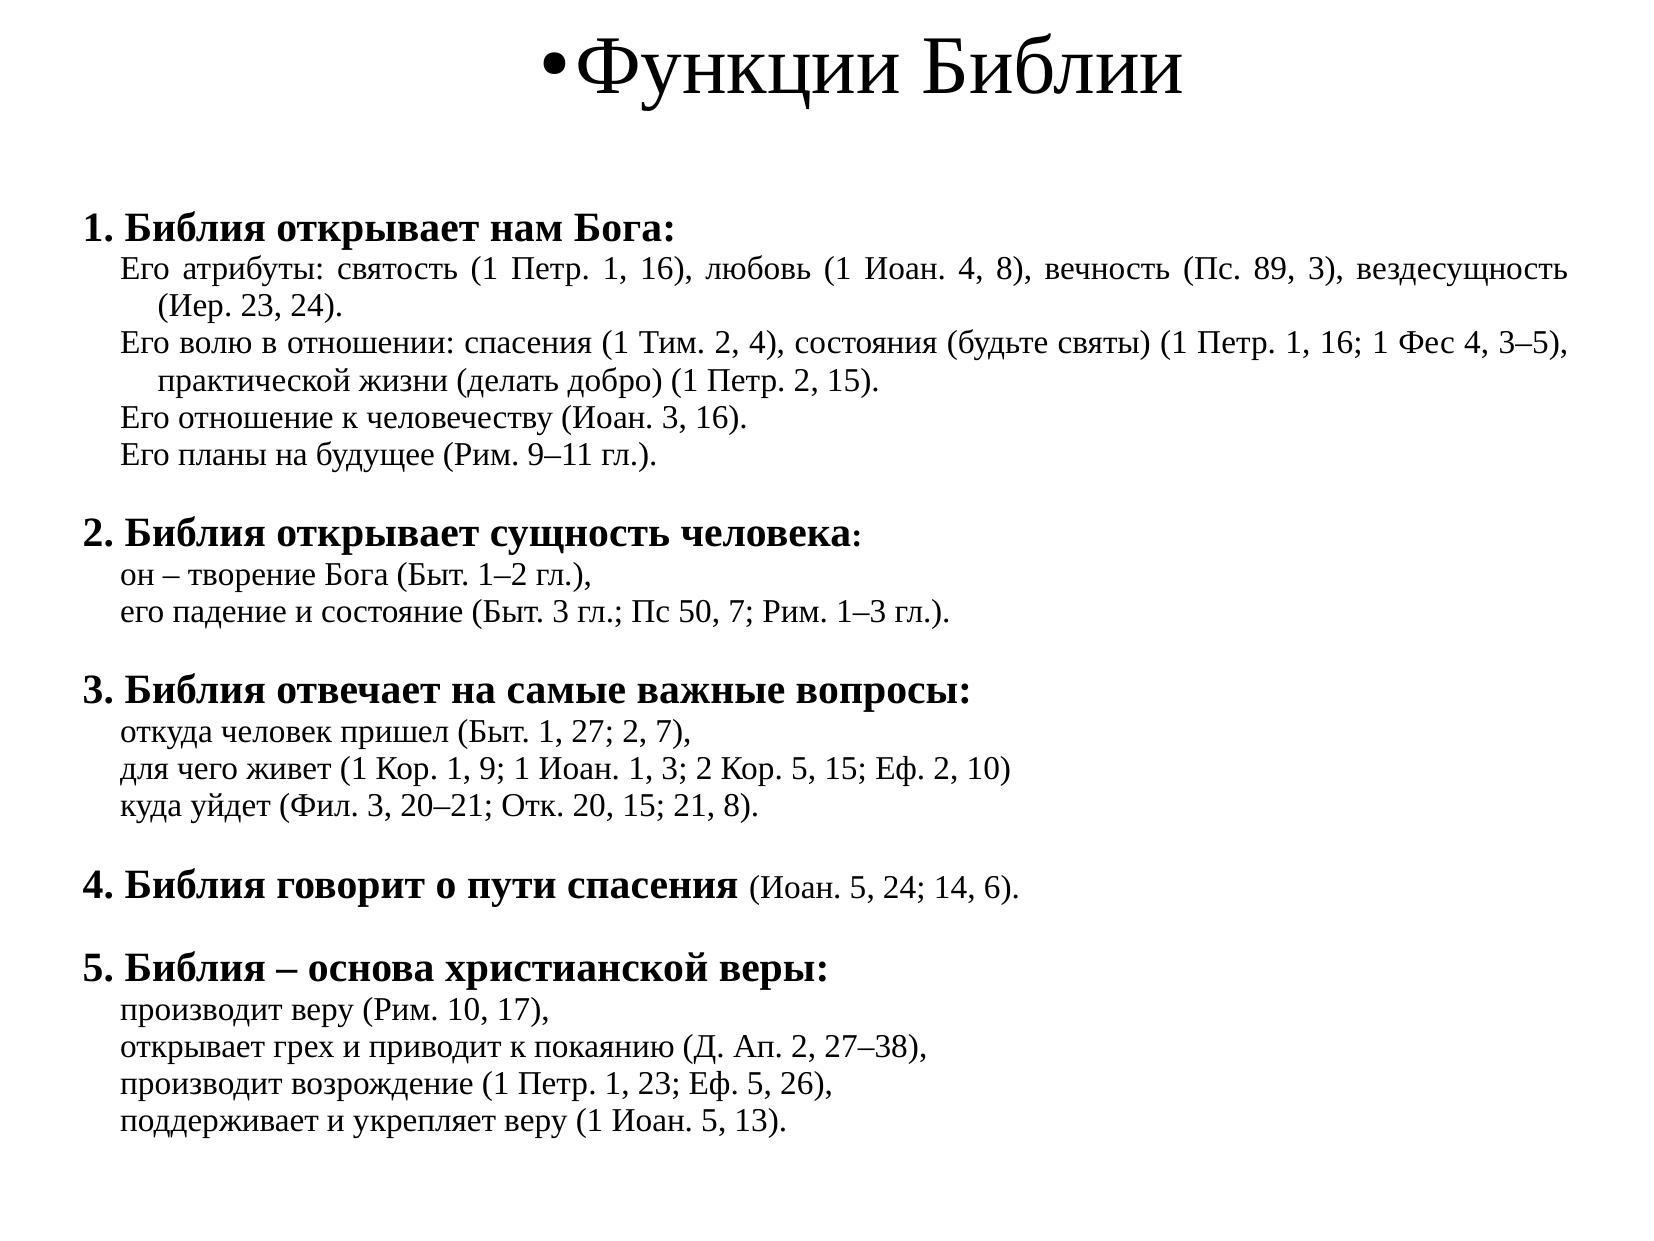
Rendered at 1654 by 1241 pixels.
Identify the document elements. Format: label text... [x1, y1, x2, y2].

subtitle Функции Библии 1. Библия открывает нам Бога: Его атрибуты: святость (1 Петр. 1, 16), любовь (1 Иоан. 4, 8), вечность (Пс. 89, 3), вездесущность (Иер. 23, 24). Его волю в отношении: спасения (1 Тим. 2, 4), состояния (будьте святы) (1 Петр. 1, 16; 1 Фес 4, 3–5), практической жизни (делать добро) (1 Петр. 2, 15). Его отношение к человечеству (Иоан. 3, 16). Его планы на будущее (Рим. 9–11 гл.). 2. Библия открывает сущность человека: он – творение Бога (Быт. 1–2 гл.), его падение и состояние (Быт. 3 гл.; Пс 50, 7; Рим. 1–3 гл.). 3. Библия отвечает на самые важные вопросы: откуда человек пришел (Быт. 1, 27; 2, 7), для чего живет (1 Кор. 1, 9; 1 Иоан. 1, 3; 2 Кор. 5, 15; Еф. 2, 10) куда уйдет (Фил. 3, 20–21; Отк. 20, 15; 21, 8). 4. Библия говорит о пути спасения (Иоан. 5, 24; 14, 6). 5. Библия – основа христианской веры: производит веру (Рим. 10, 17), открывает грех и приводит к покаянию (Д. Ап. 2, 27–38), производит возрождение (1 Петр. 1, 23; Еф. 5, 26), поддерживает и укрепляет веру (1 Иоан. 5, 13). [82, 10, 1571, 1148]
